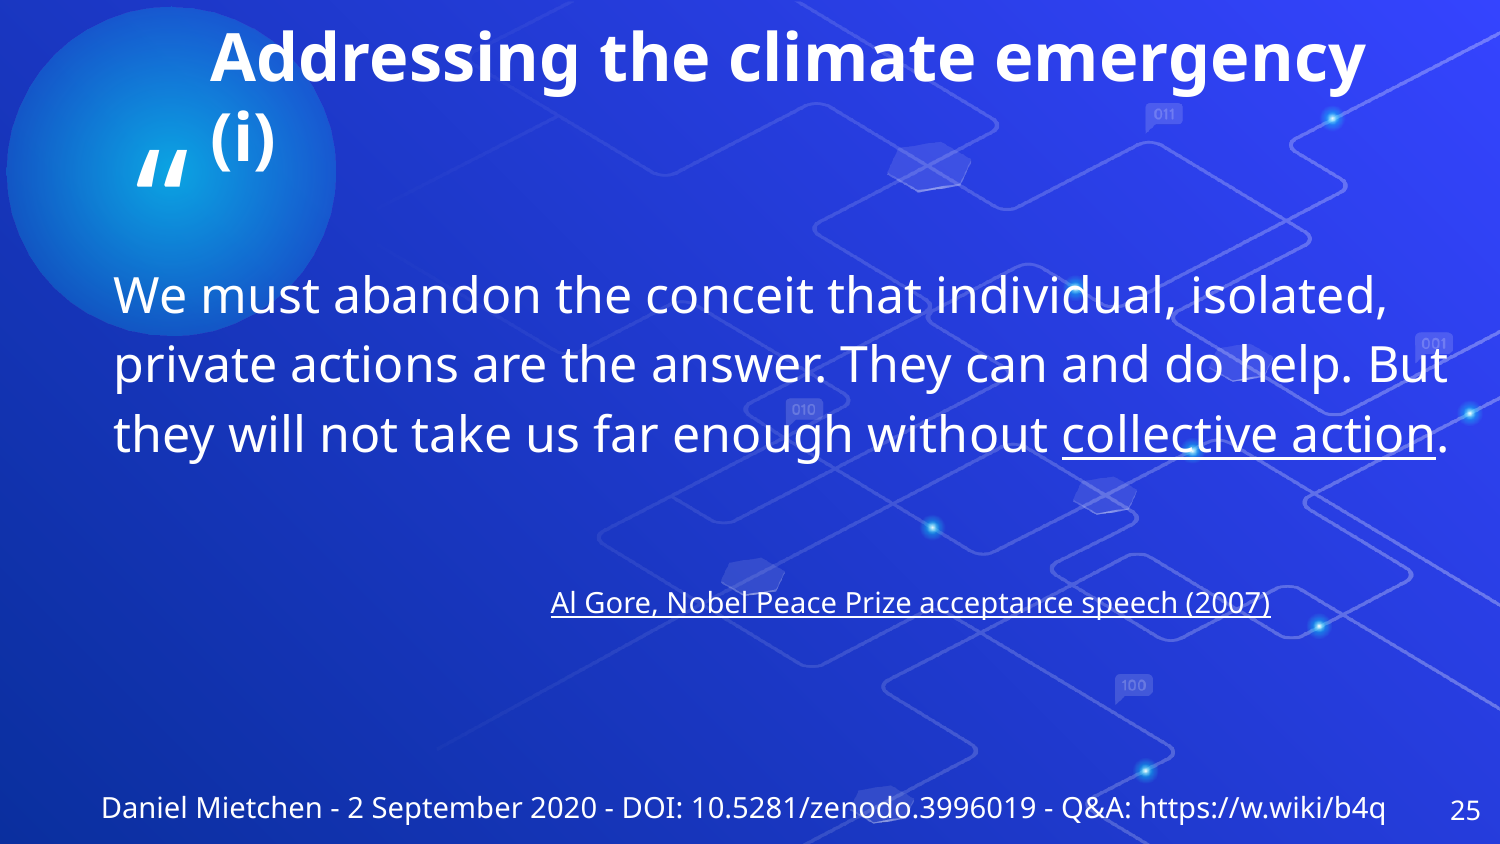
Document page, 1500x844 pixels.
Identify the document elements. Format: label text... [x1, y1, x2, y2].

slide_number 1 [1391, 779, 1482, 844]
text_box Al Gore, Nobel Peace Prize acceptance speech (2007) [535, 569, 1369, 635]
text_box Daniel Mietchen - 2 September 2020 - DOI: 10.5281/zenodo.3996019 - Q&A: https://w.wiki/b4q [18, 774, 1471, 832]
picture [0, 0, 1500, 844]
list We must abandon the conceit that individual, isolated, private actions are the answer. They can and do help. But they will not take us far enough without collective action. [113, 254, 1456, 590]
title Addressing the climate emergency (i) [210, 33, 1438, 175]
